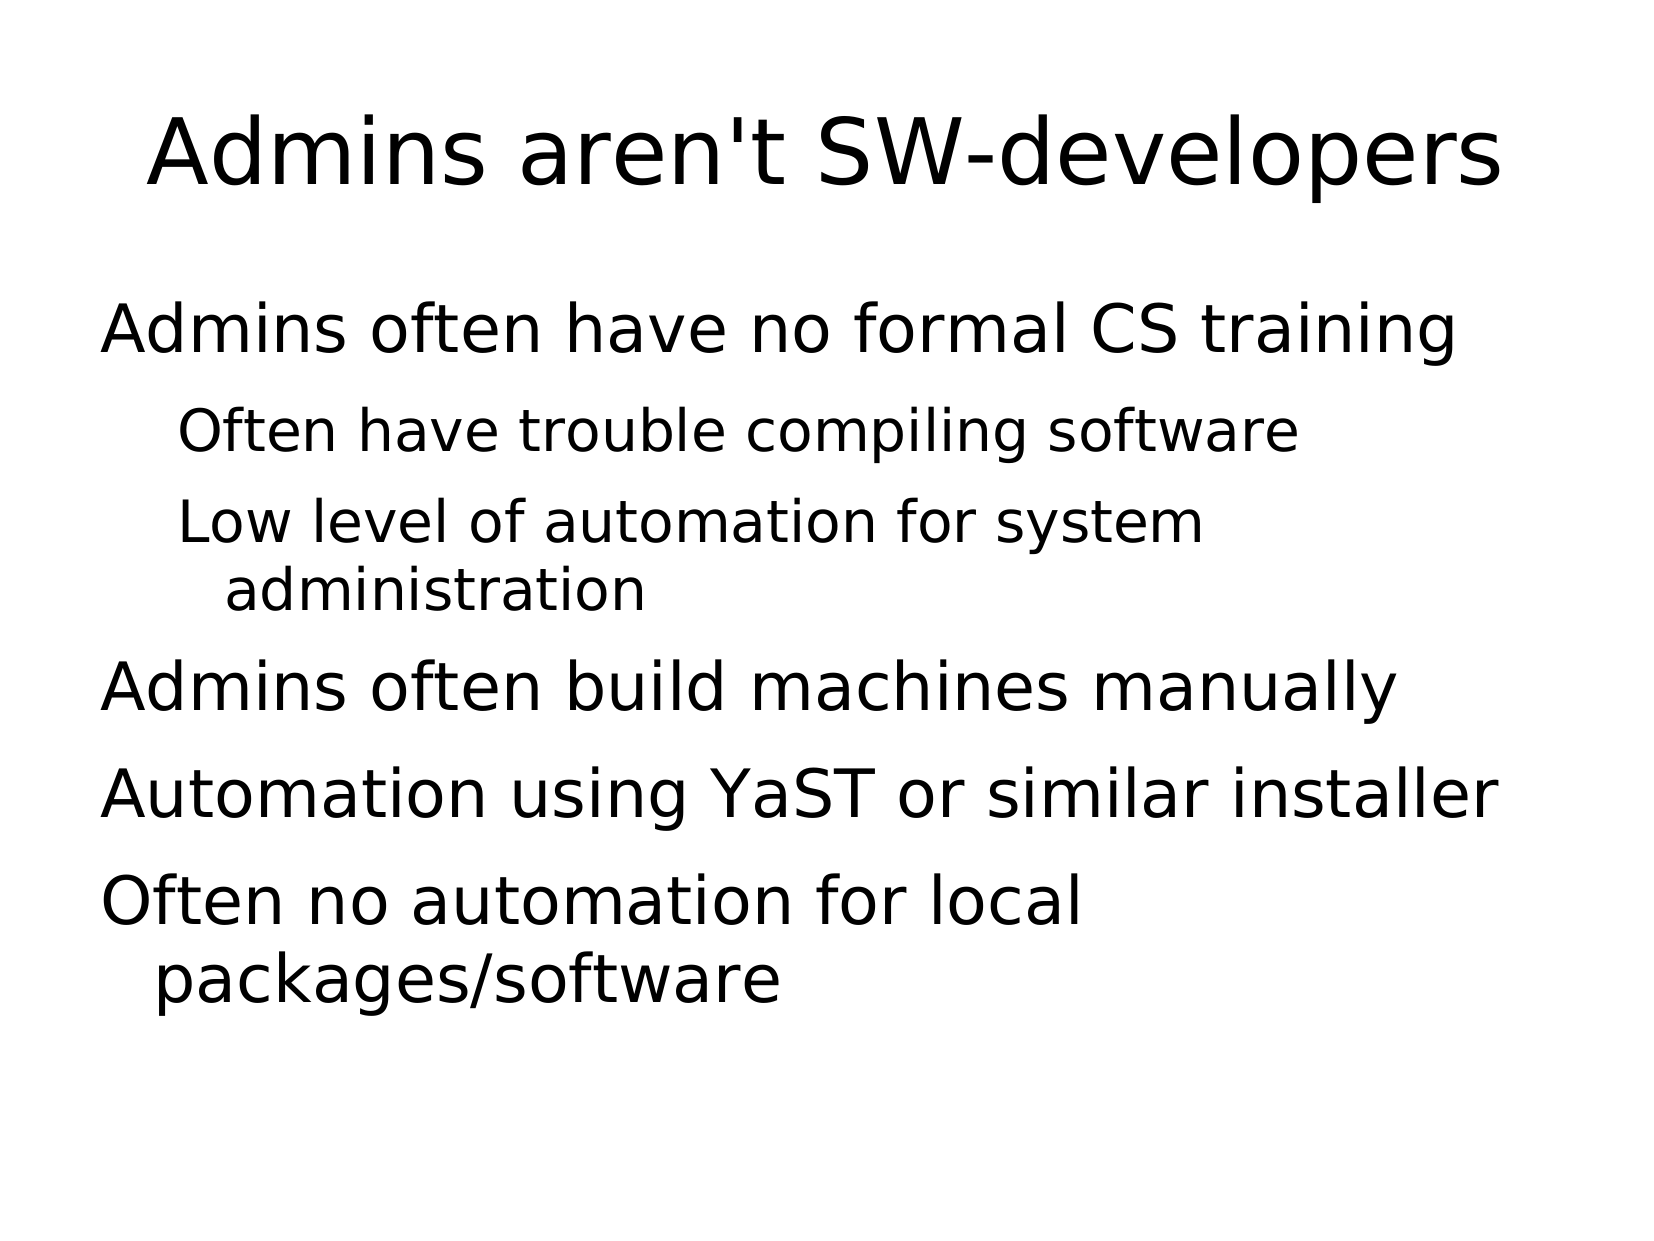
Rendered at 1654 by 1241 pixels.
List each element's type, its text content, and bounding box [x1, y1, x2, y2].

list Admins often have no formal CS training Often have trouble compiling software Low level of automation for system administration Admins often build machines manually Automation using YaST or similar installer Often no automation for local packages/software [82, 290, 1571, 1094]
title Admins aren't SW-developers [82, 56, 1571, 250]
